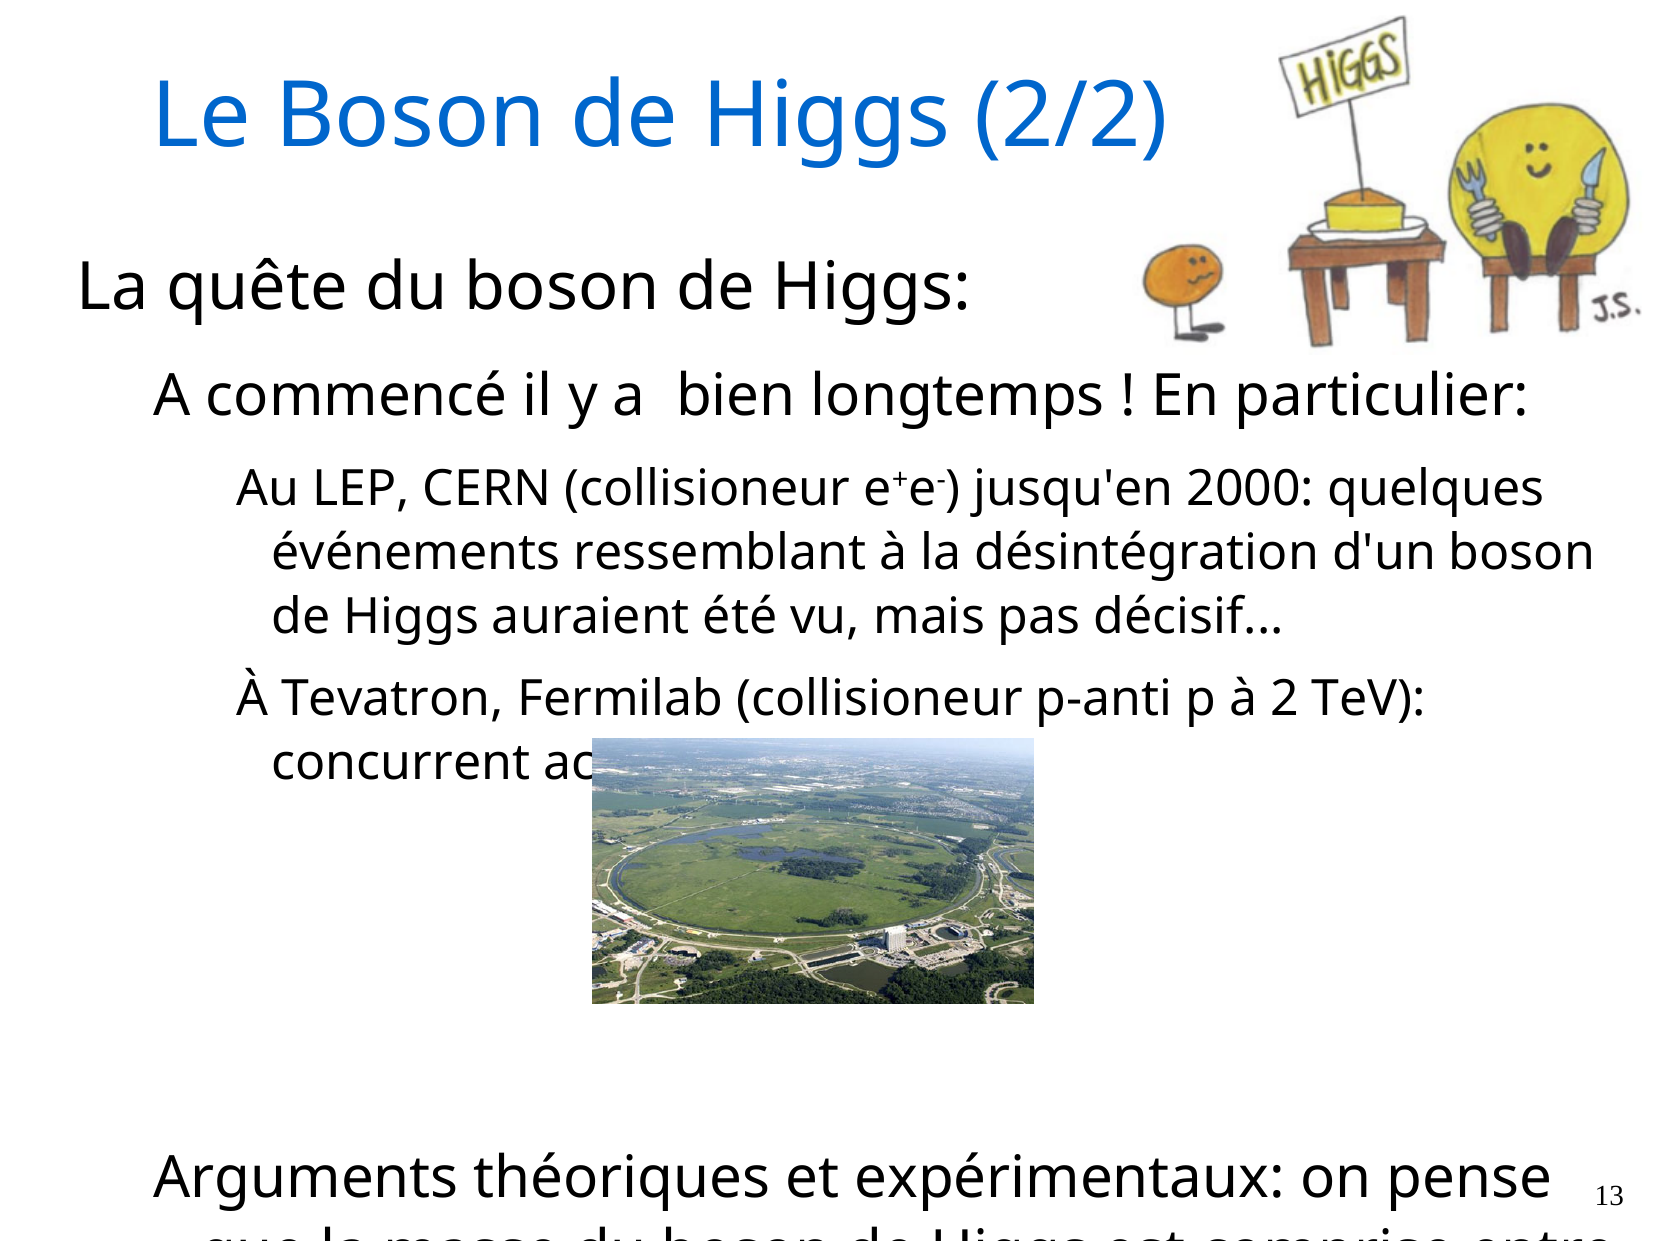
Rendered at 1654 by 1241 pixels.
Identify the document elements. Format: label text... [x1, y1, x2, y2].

list La quête du boson de Higgs: A commencé il y a bien longtemps ! En particulier: Au LEP, CERN (collisioneur e+e-) jusqu'en 2000: quelques événements ressemblant à la désintégration d'un boson de Higgs auraient été vu, mais pas décisif... À Tevatron, Fermilab (collisioneur p-anti p à 2 TeV): concurrent actuel du LHC ! Arguments théoriques et expérimentaux: on pense que la masse du boson de Higgs est comprise entre 115 et 160 GeV (1 GeV = masse proton)‏ [59, 242, 1624, 1205]
picture [592, 738, 1034, 1004]
picture [1122, 216, 1648, 355]
title Le Boson de Higgs (2/2) [0, 8, 1654, 216]
